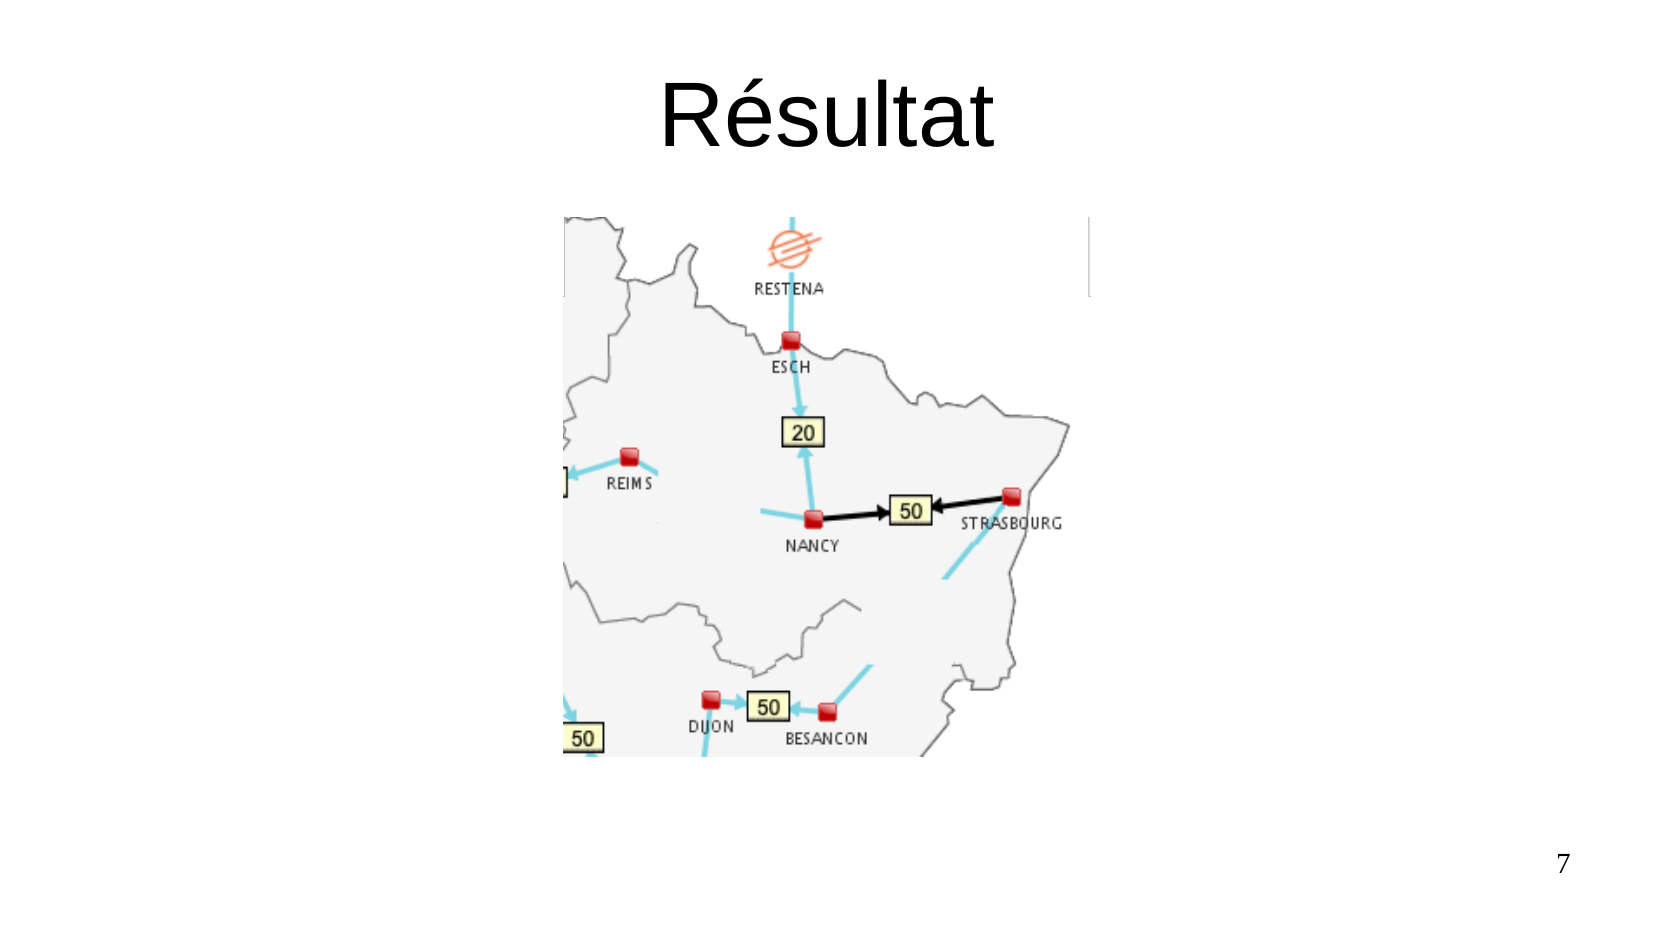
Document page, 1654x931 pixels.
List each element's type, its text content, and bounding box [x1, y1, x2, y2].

picture [563, 217, 1091, 757]
title Résultat [82, 37, 1571, 193]
